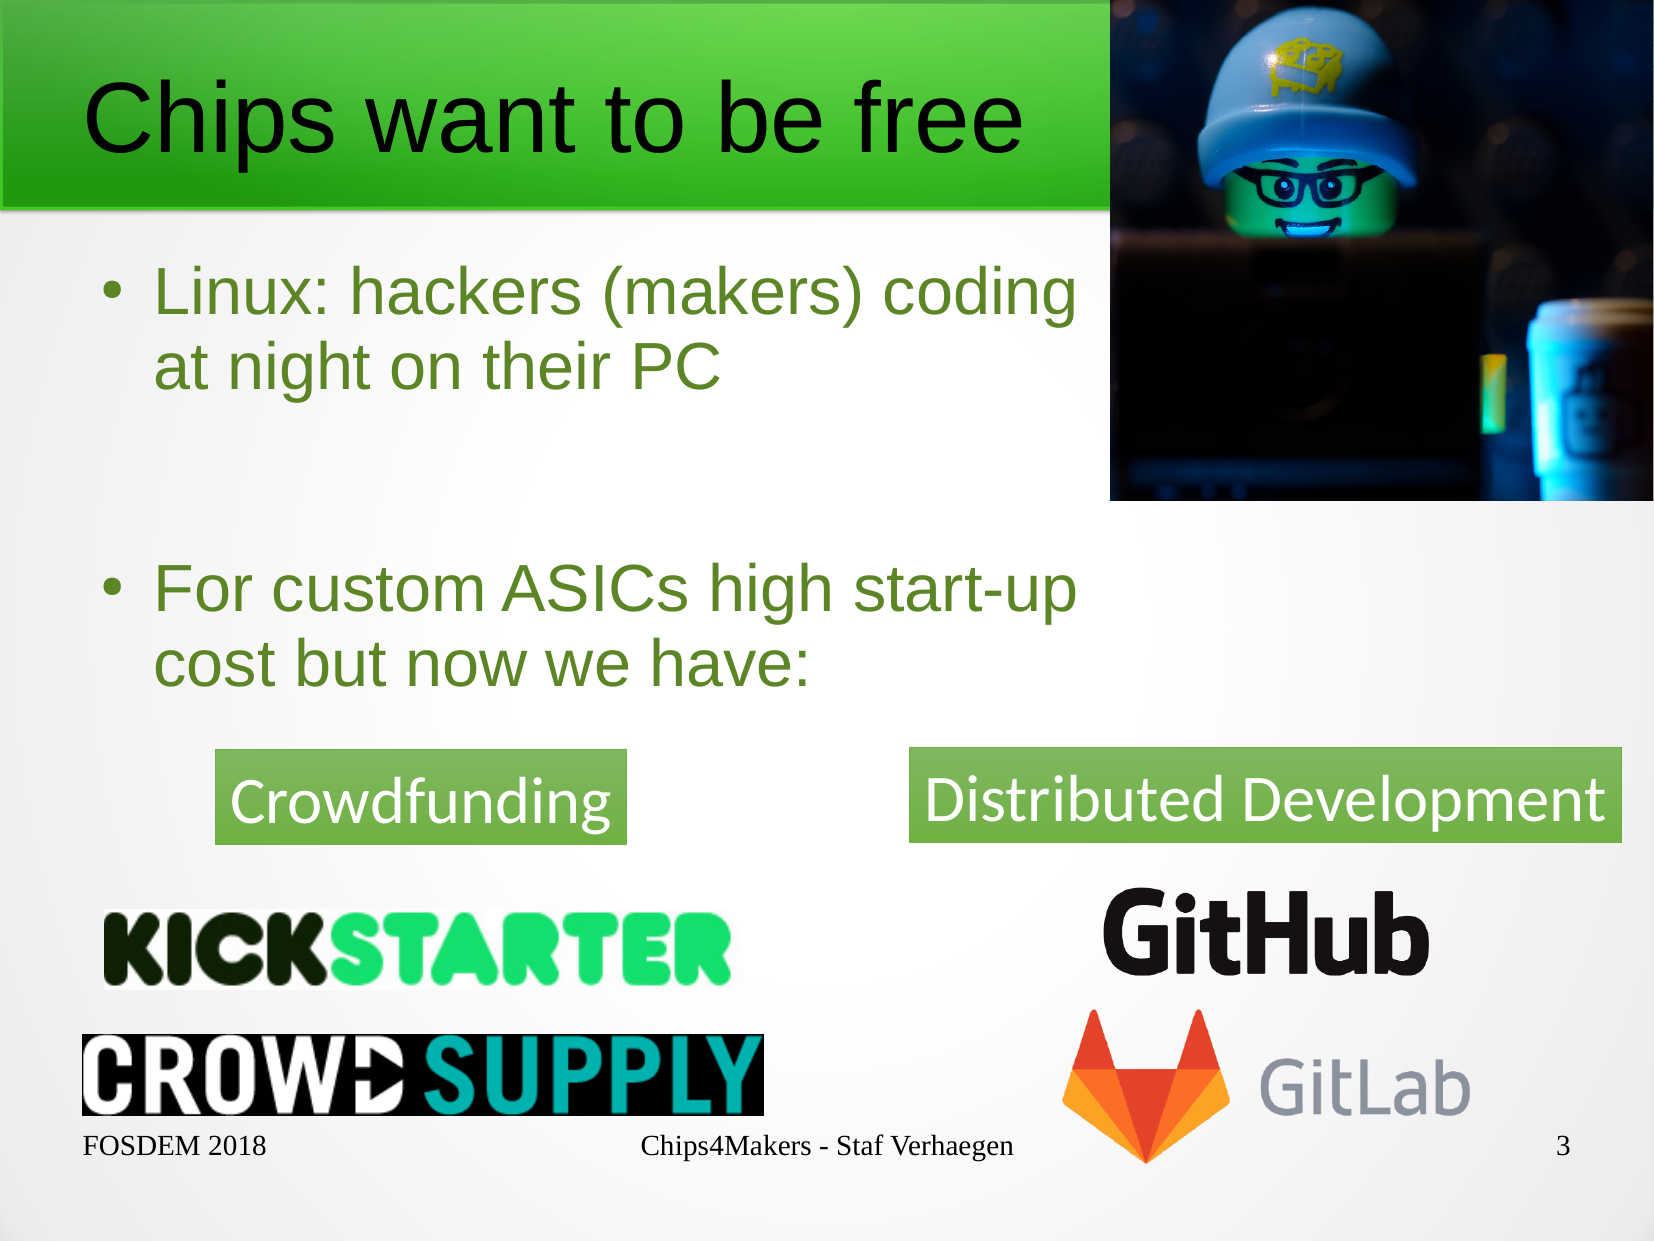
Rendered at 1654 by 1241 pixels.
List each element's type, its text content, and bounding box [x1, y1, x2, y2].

title Chips want to be free [82, 47, 1110, 189]
text_box Distributed Development [909, 747, 1622, 843]
picture [1062, 855, 1470, 1164]
list Linux: hackers (makers) coding at night on their PC For custom ASICs high start-up cost but now we have: [82, 253, 1134, 1048]
picture [82, 1034, 764, 1116]
picture [104, 909, 743, 990]
text_box Crowdfunding [215, 749, 627, 845]
picture [1110, 0, 1654, 501]
